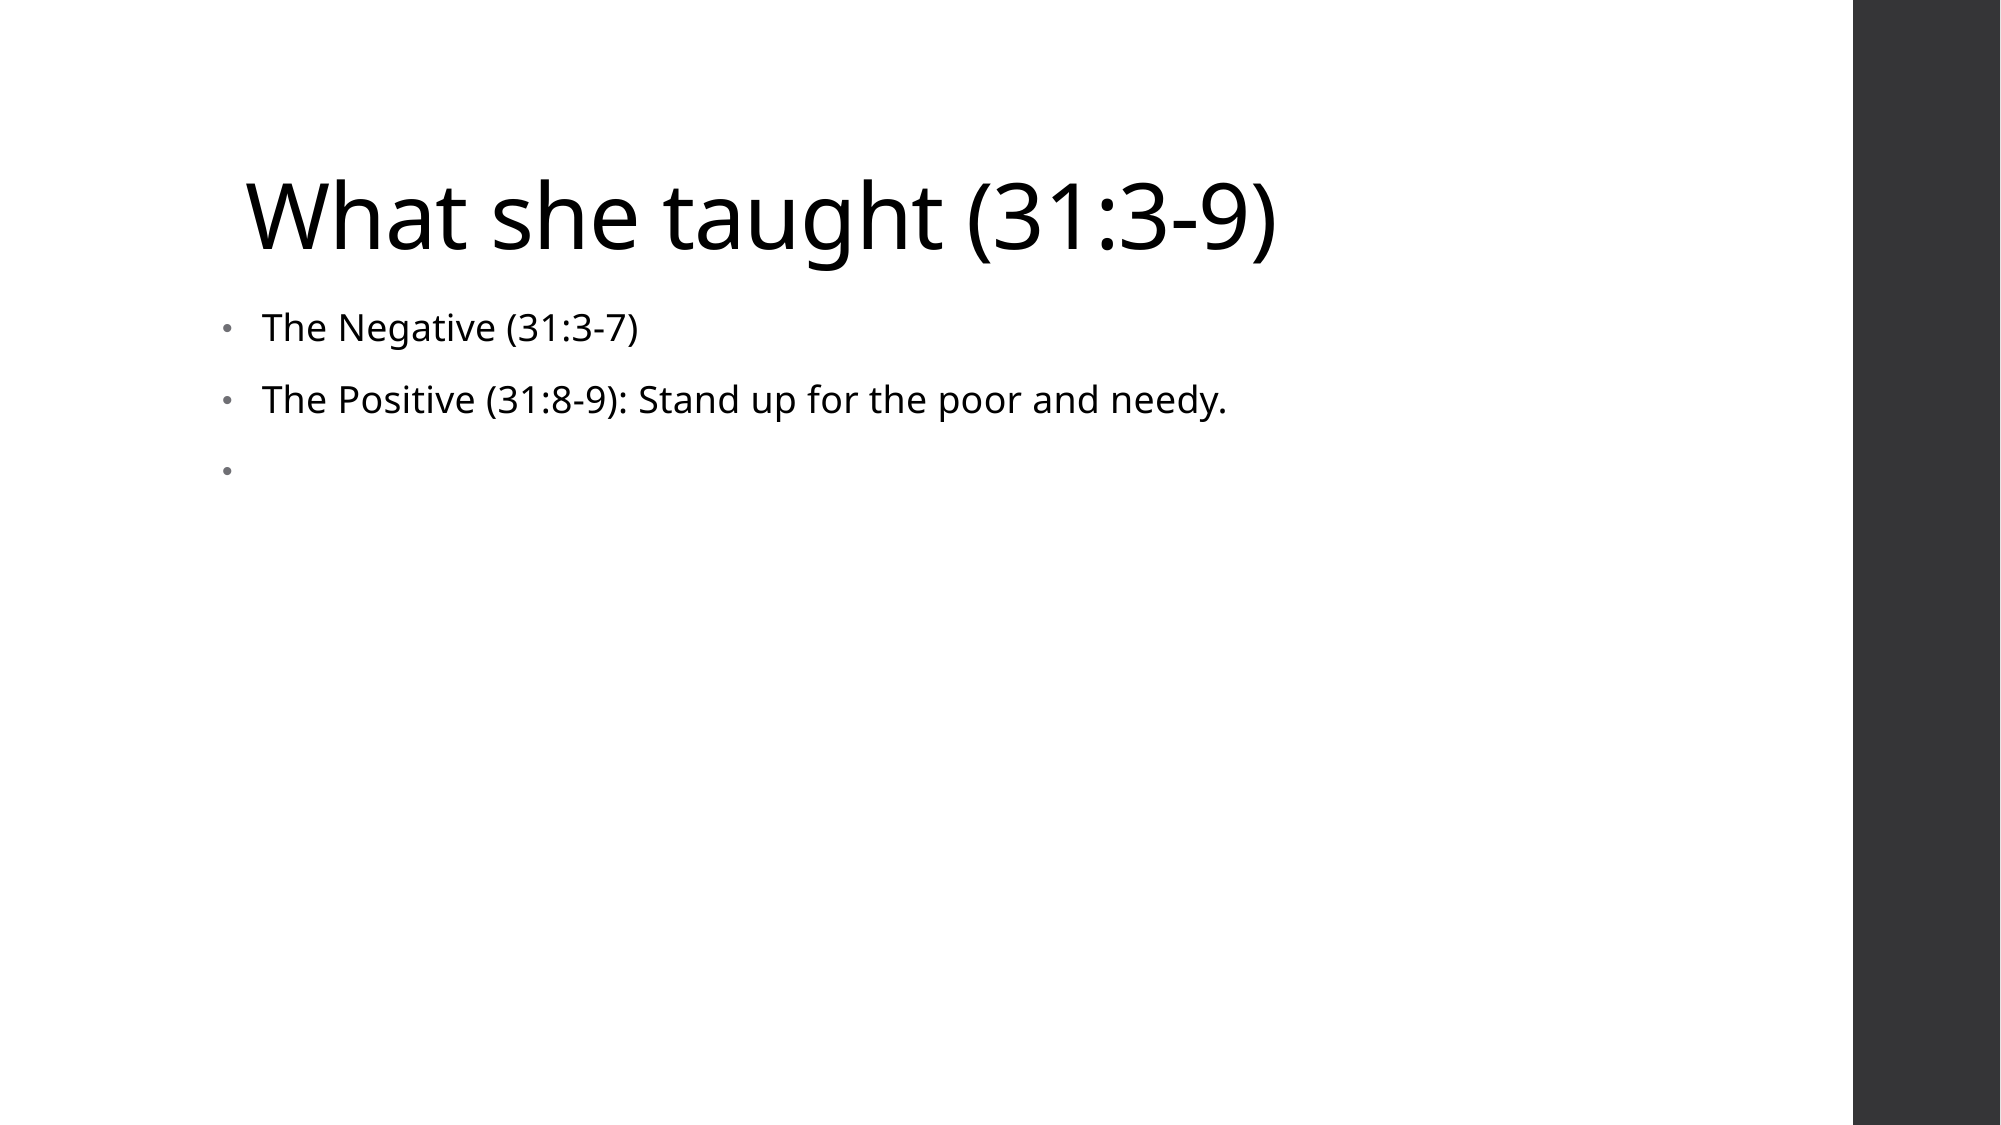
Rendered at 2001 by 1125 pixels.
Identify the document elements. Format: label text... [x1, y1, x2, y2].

title What she taught (31:3-9) [206, 60, 1797, 278]
list The Negative (31:3-7) The Positive (31:8-9): Stand up for the poor and needy. [206, 299, 1617, 1014]
